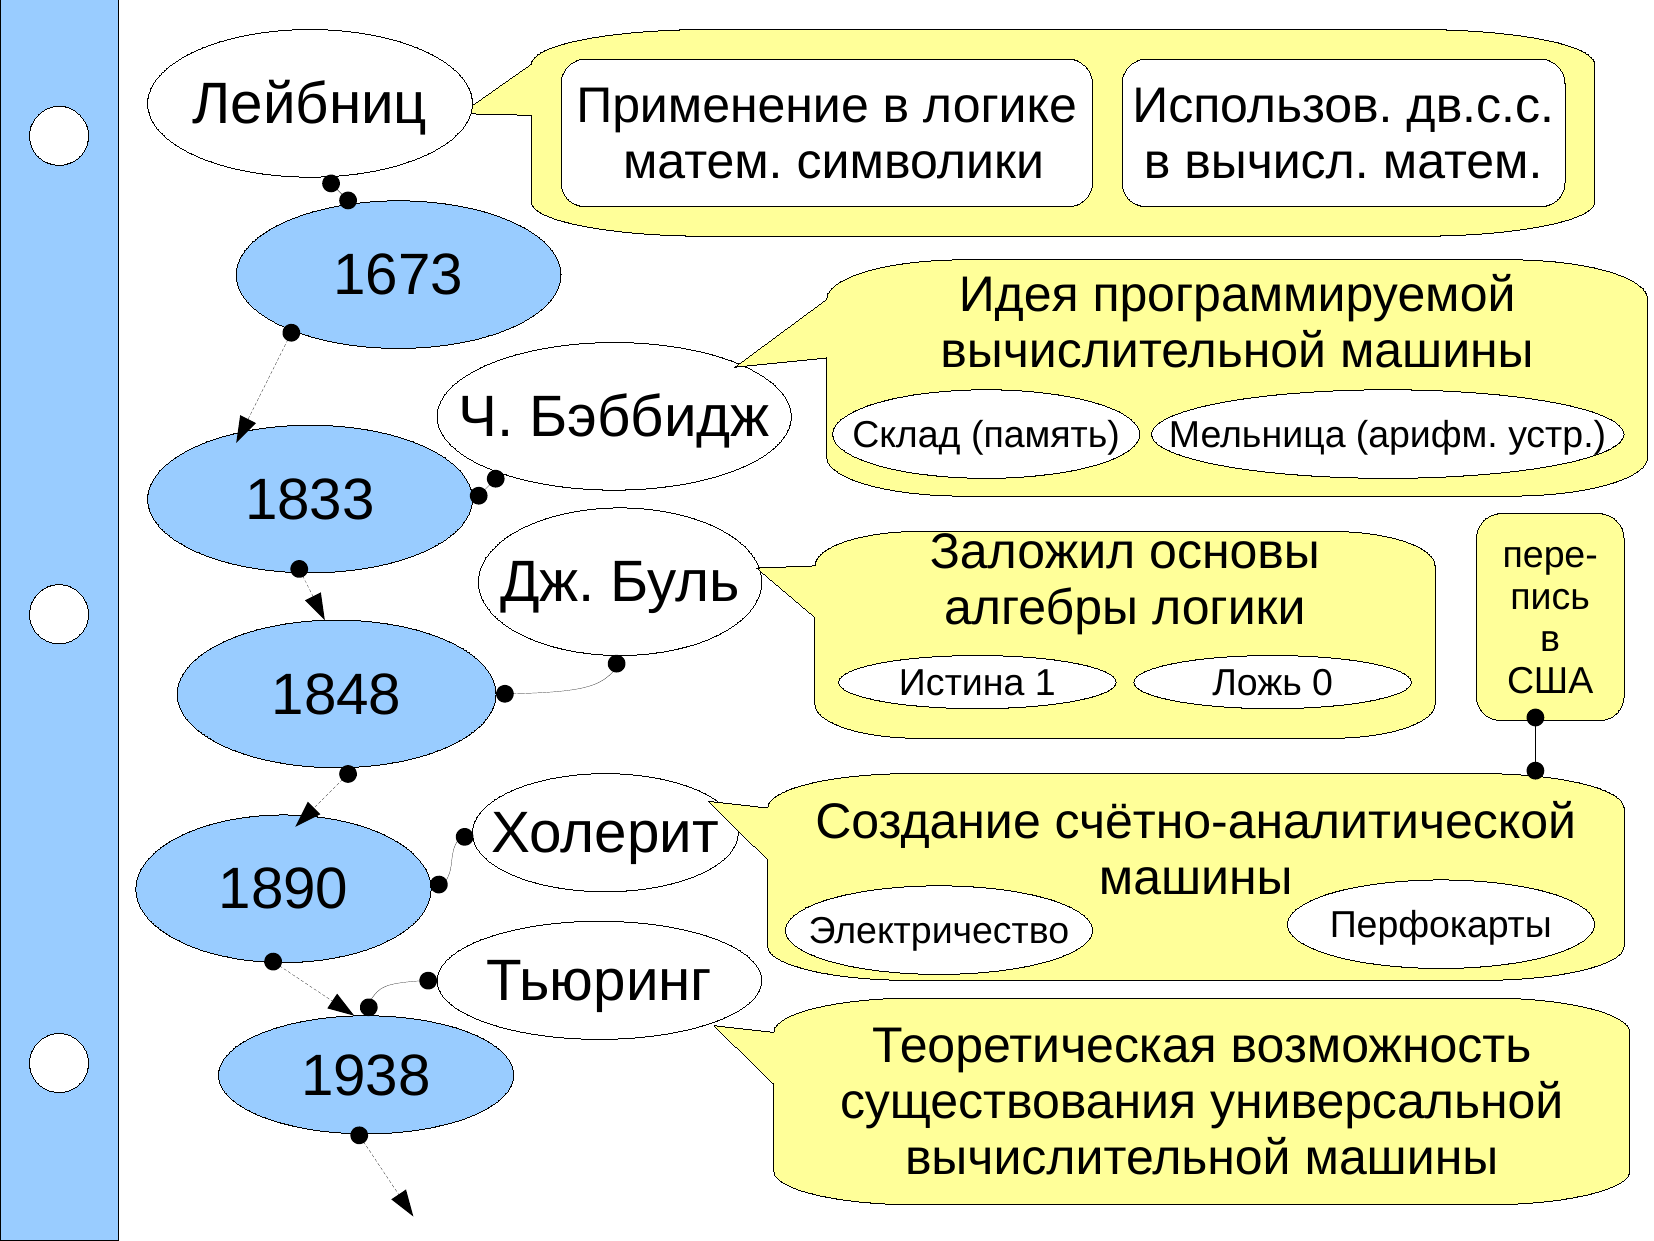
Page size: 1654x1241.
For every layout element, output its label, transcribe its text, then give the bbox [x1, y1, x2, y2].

text_box Лейбниц [147, 29, 473, 178]
text_box 1833 [147, 425, 473, 573]
text_box Применение в логике матем. символики [561, 59, 1093, 207]
text_box Мельница (арифм. устр.) [1151, 389, 1625, 479]
text_box Ложь 0 [1133, 655, 1412, 709]
text_box Теоретическая возможность существования универсальной вычислительной машины [714, 998, 1630, 1205]
text_box Ч. Бэббидж [437, 342, 792, 491]
text_box 1673 [236, 200, 562, 349]
text_box Дж. Буль [478, 507, 762, 656]
text_box Холерит [472, 773, 739, 892]
text_box Создание счётно-аналитической машины [708, 773, 1625, 981]
text_box 1890 [135, 814, 431, 963]
text_box [472, 29, 1595, 237]
text_box [0, 0, 119, 1241]
text_box Склад (память) [832, 389, 1140, 479]
text_box Заложил основы алгебры логики [756, 531, 1436, 739]
text_box Идея программируемой вычислительной машины [734, 259, 1648, 497]
text_box Электричество [785, 885, 1093, 975]
text_box Истина 1 [838, 655, 1117, 709]
text_box 1848 [177, 620, 496, 768]
text_box Тьюринг [437, 921, 762, 1040]
text_box 1938 [218, 1015, 514, 1134]
text_box Использов. дв.с.с. в вычисл. матем. [1122, 59, 1566, 207]
text_box Перфокарты [1287, 879, 1595, 969]
text_box пере- пись в США [1476, 513, 1625, 721]
